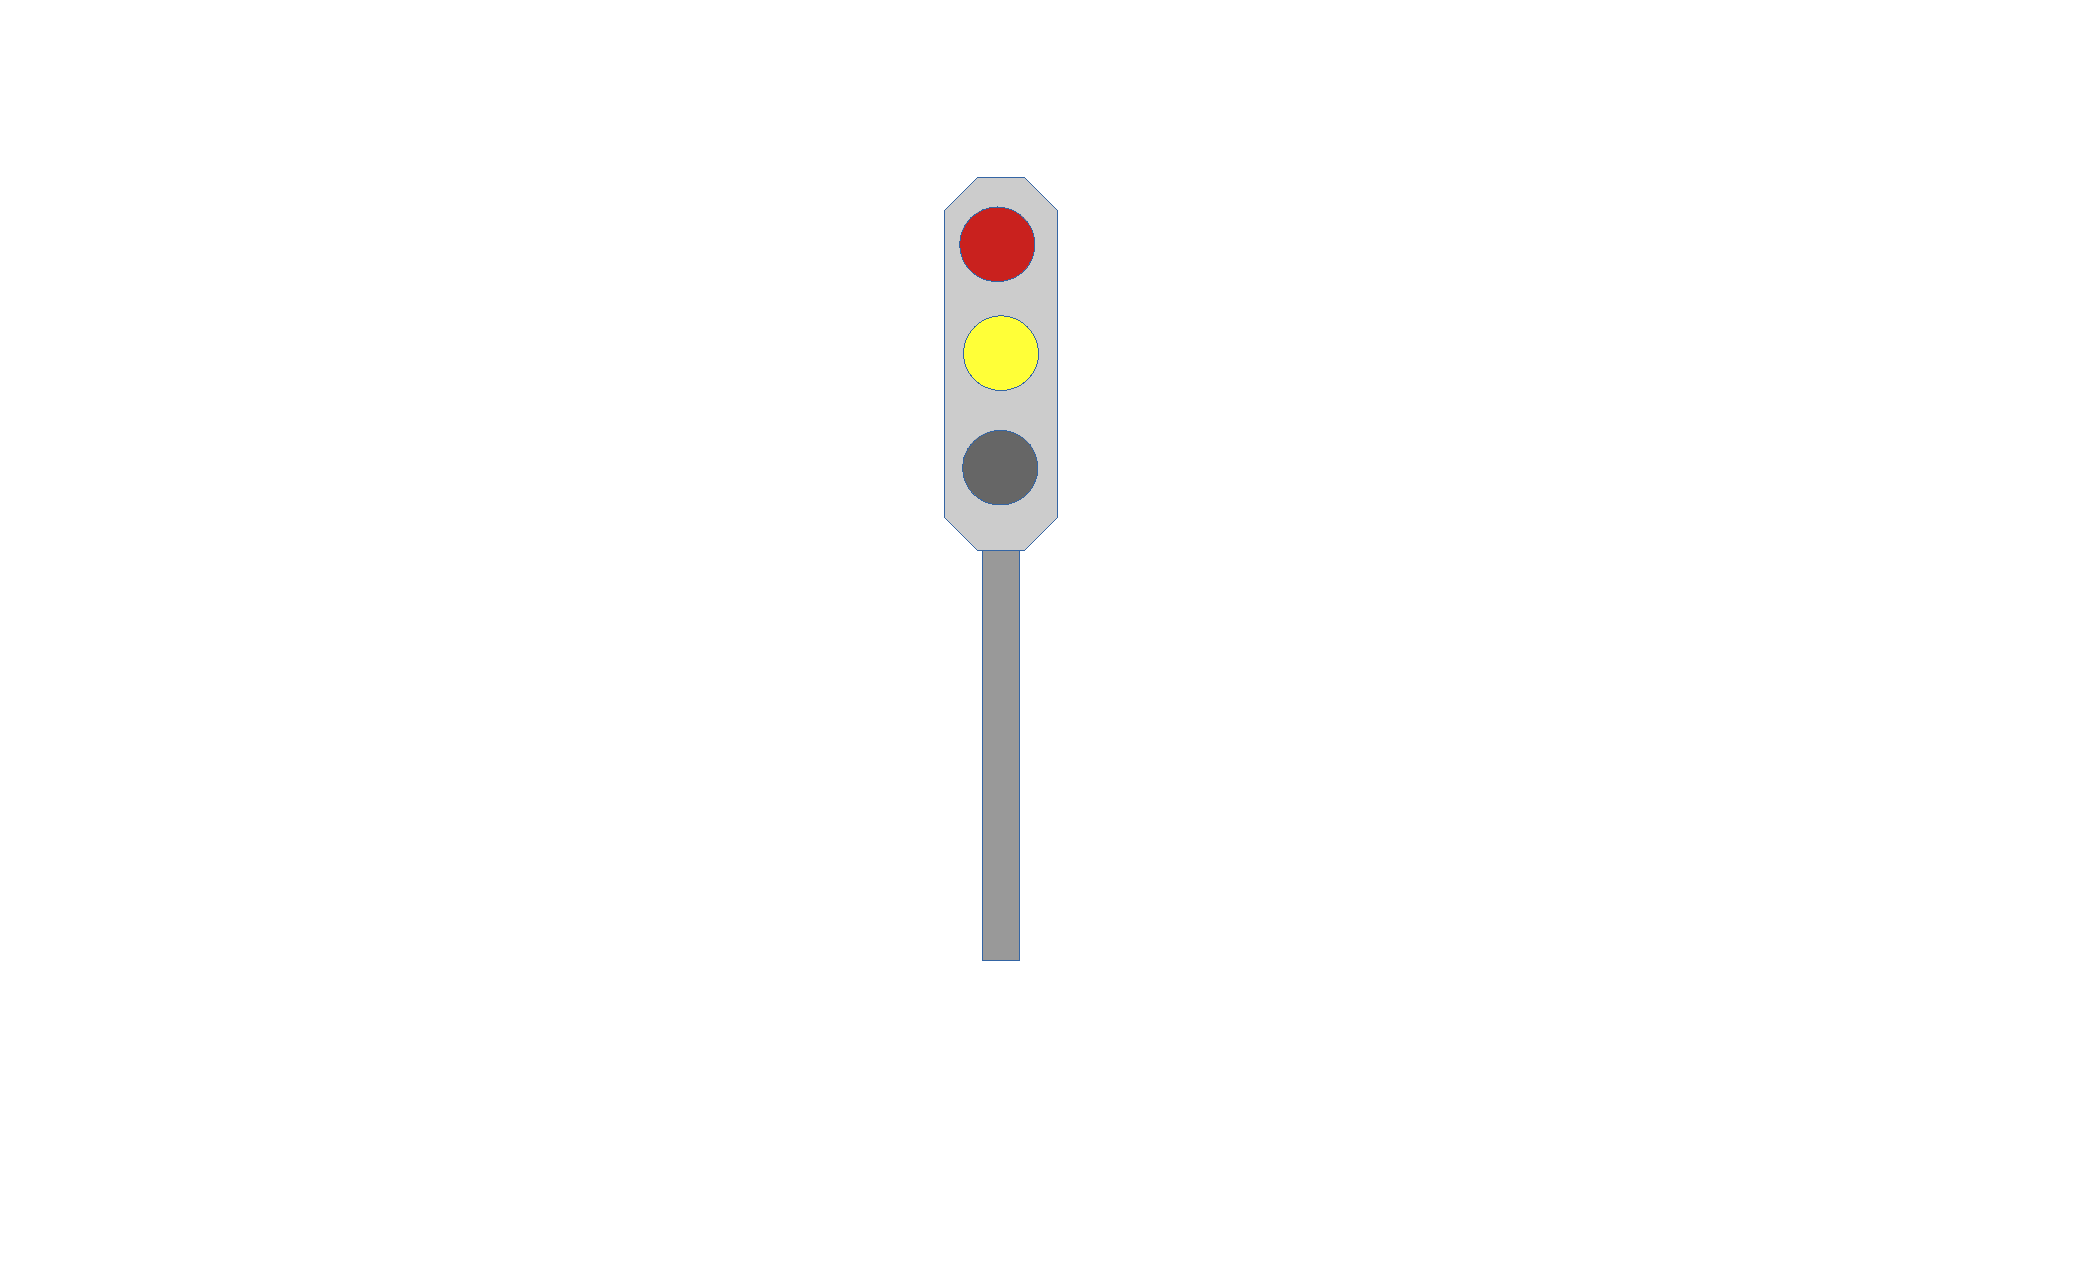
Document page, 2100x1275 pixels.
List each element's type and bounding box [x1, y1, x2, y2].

text_box [944, 177, 1058, 961]
